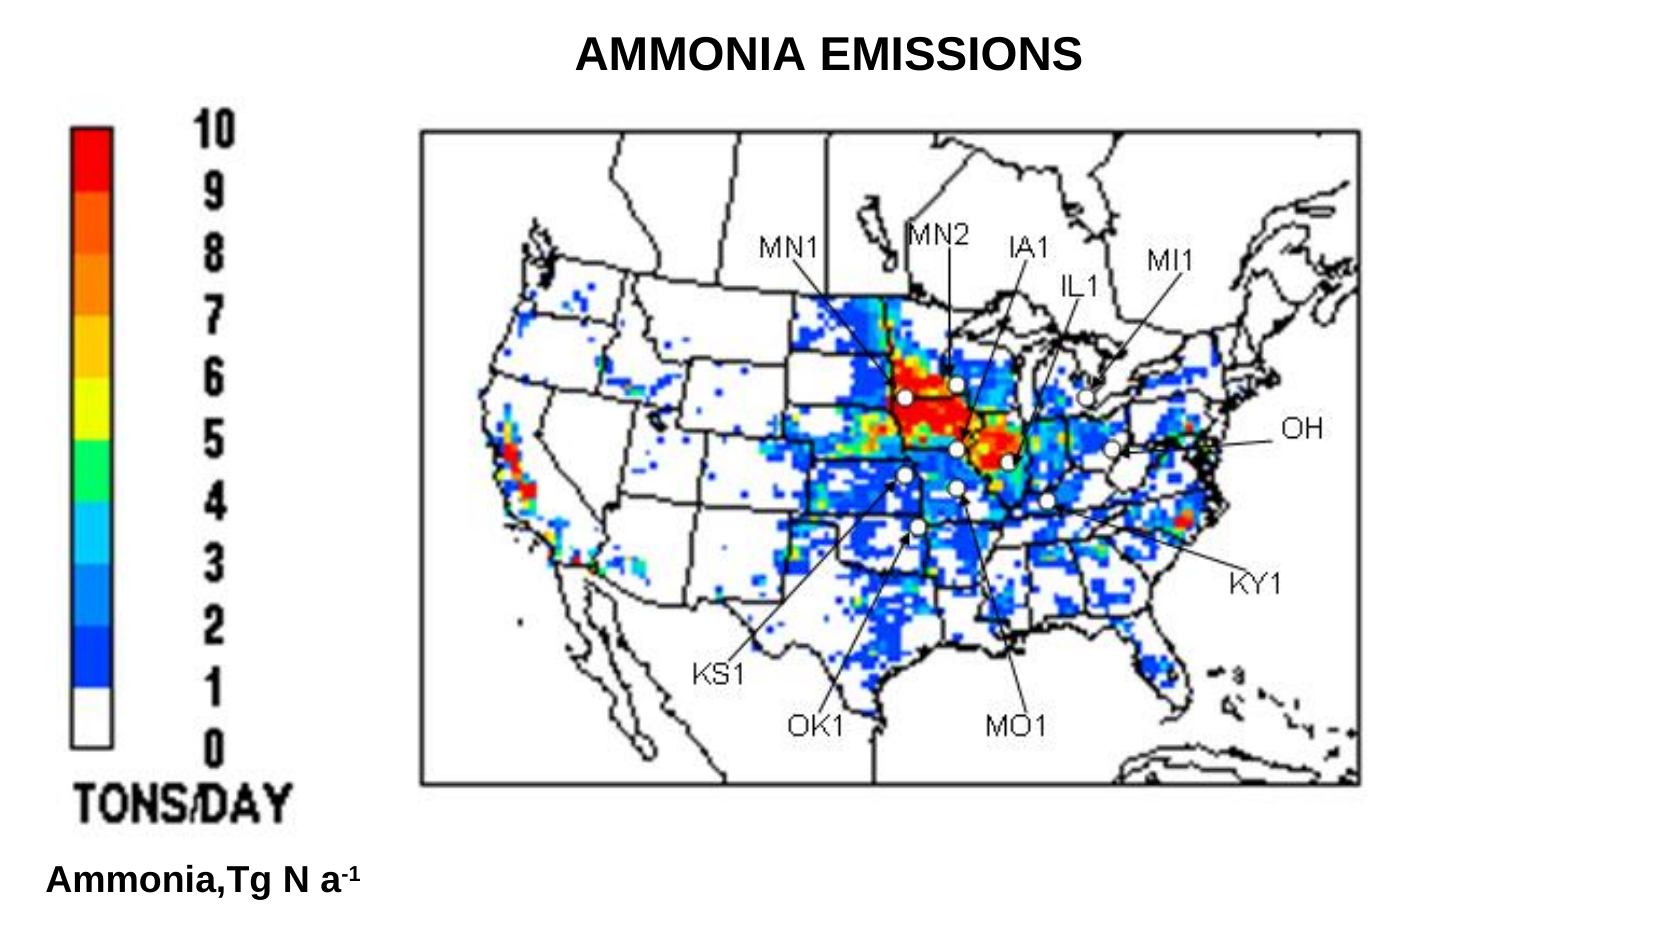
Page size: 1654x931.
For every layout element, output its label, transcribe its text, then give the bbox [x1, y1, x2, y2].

title AMMONIA EMISSIONS [4, 13, 1654, 90]
chart [1167, 76, 1492, 154]
text_box Ammonia,Tg N a-1 [37, 847, 369, 908]
picture [56, 90, 1609, 881]
